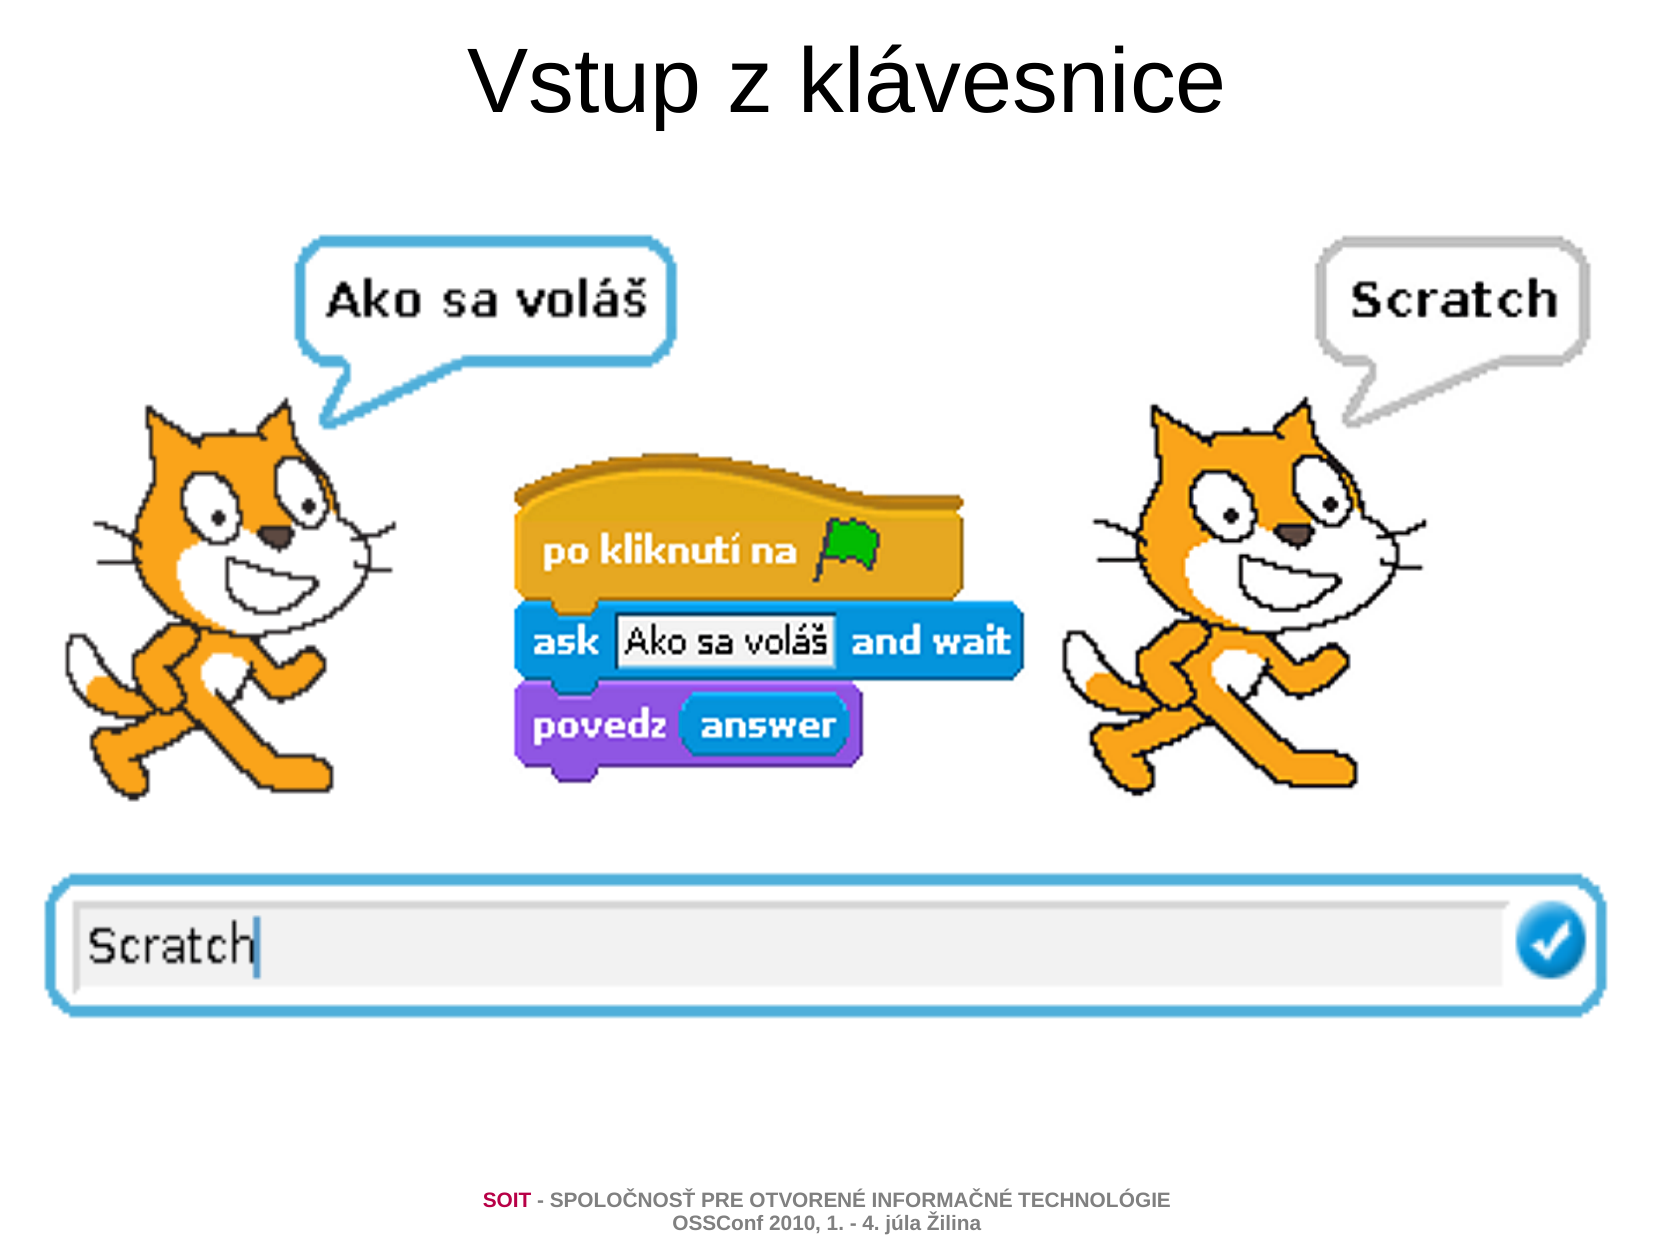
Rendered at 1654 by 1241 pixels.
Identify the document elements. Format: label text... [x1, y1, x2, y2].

title Vstup z klávesnice [103, 29, 1592, 133]
picture [29, 206, 1629, 1034]
text_box SOIT - SPOLOČNOSŤ PRE OTVORENÉ INFORMAČNÉ TECHNOLÓGIE OSSConf 2010, 1. - 4. júla Žilina [59, 1181, 1595, 1241]
